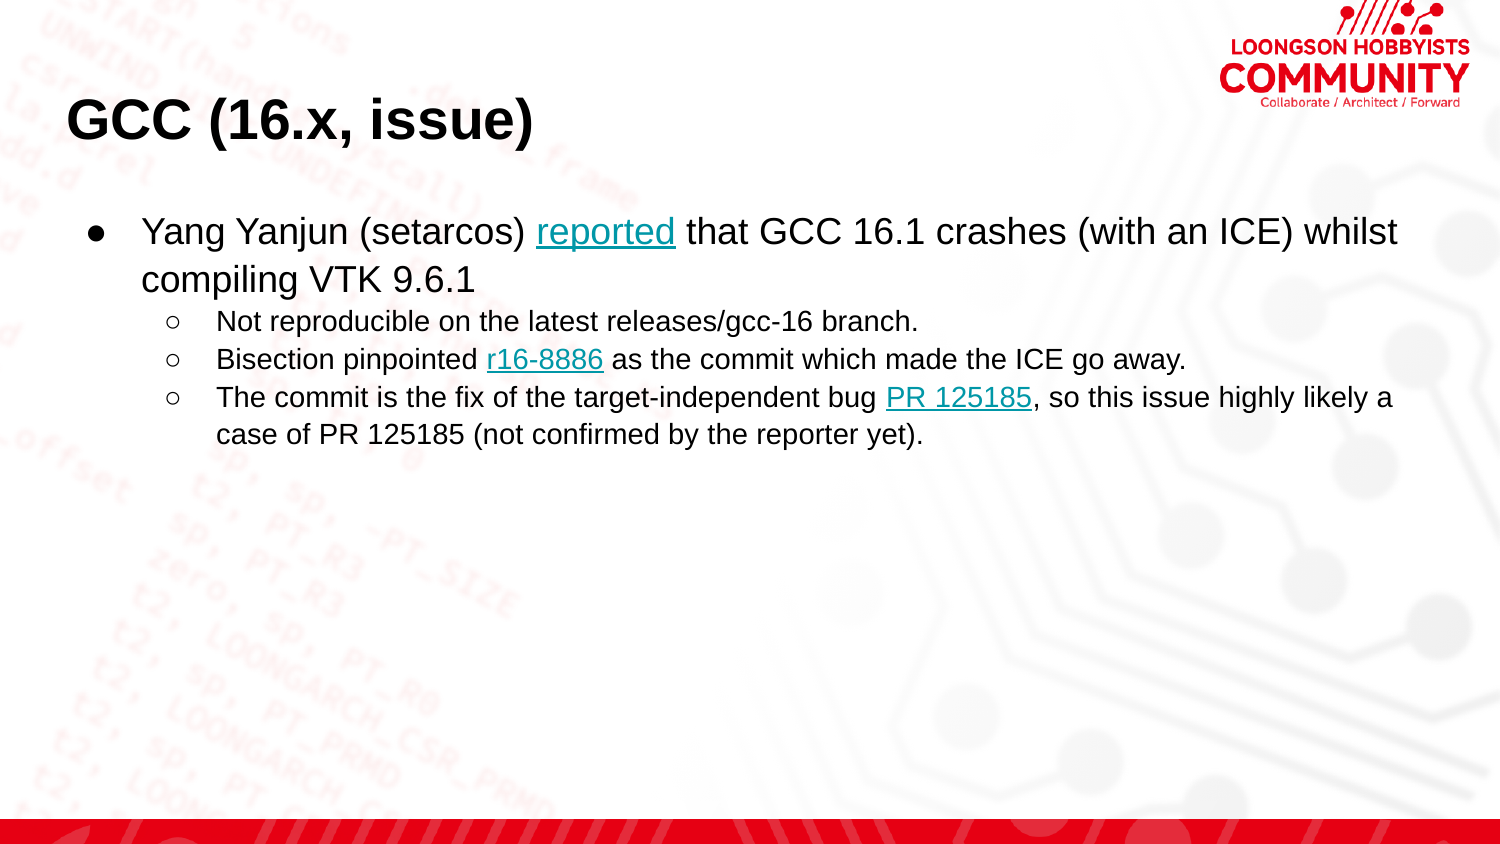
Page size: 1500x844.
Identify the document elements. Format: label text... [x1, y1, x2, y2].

title GCC (16.x, issue) [51, 72, 1449, 167]
picture [0, 0, 1500, 844]
list Yang Yanjun (setarcos) reported that GCC 16.1 crashes (with an ICE) whilst compiling VTK 9.6.1 Not reproducible on the latest releases/gcc-16 branch. Bisection pinpointed r16-8886 as the commit which made the ICE go away. The commit is the fix of the target-independent bug PR 125185, so this issue highly likely a case of PR 125185 (not confirmed by the reporter yet). [51, 189, 1449, 750]
